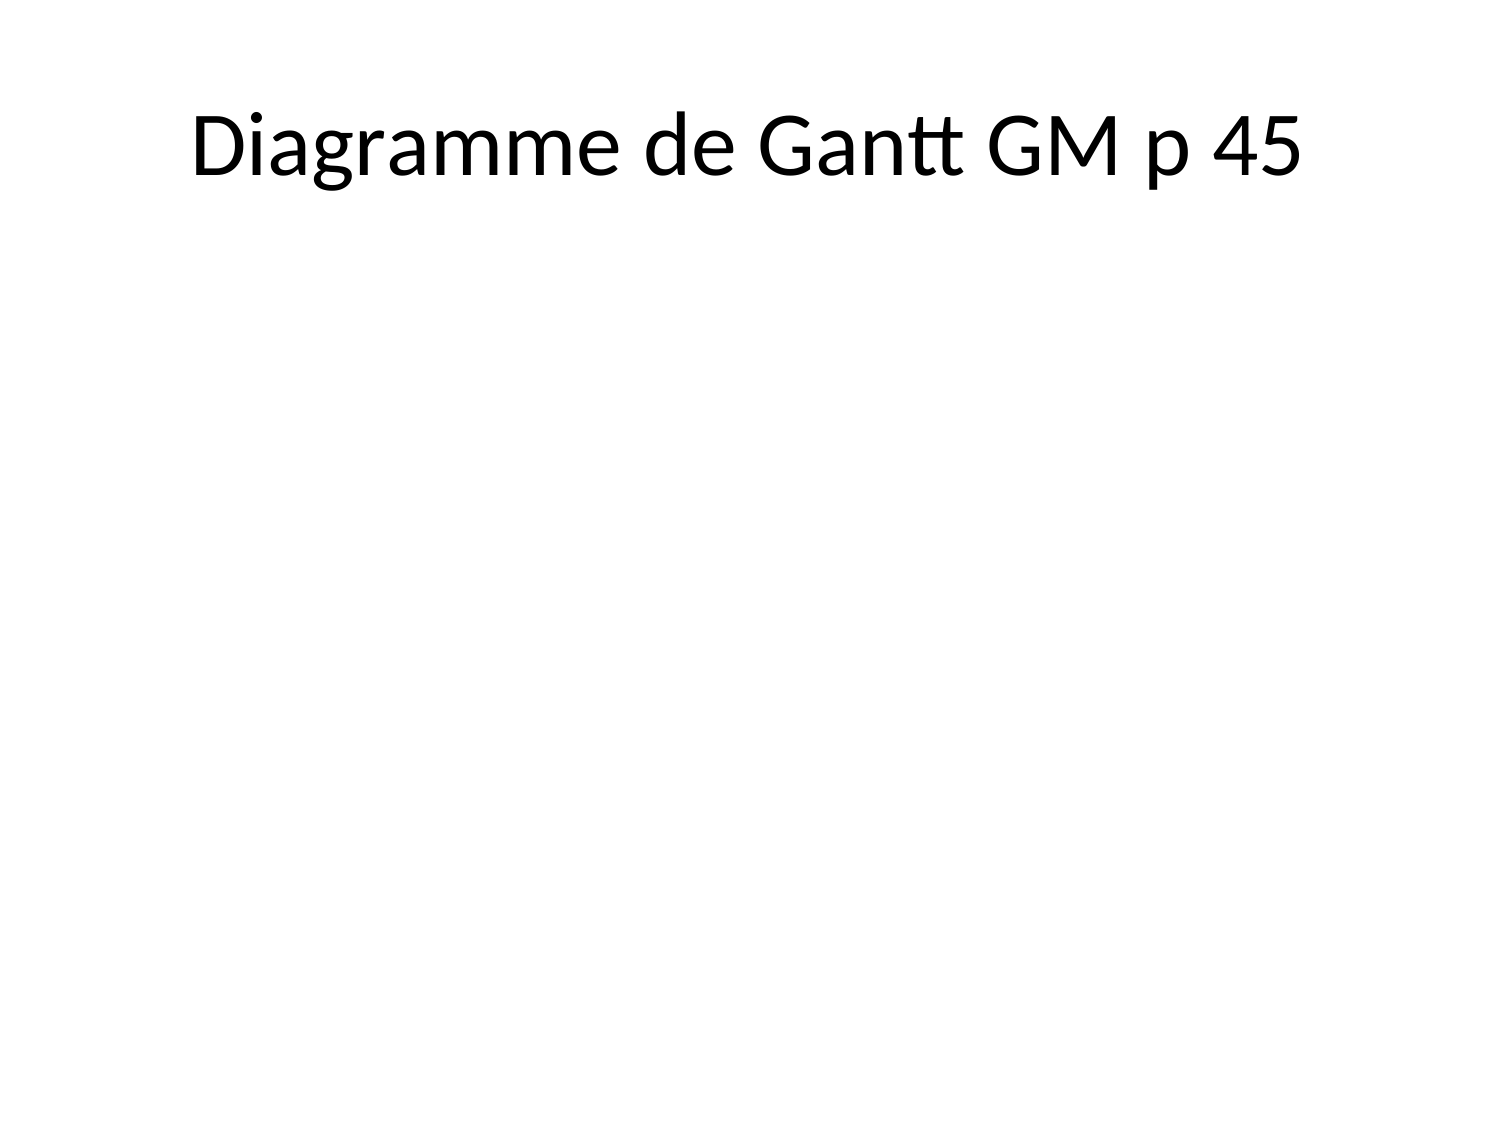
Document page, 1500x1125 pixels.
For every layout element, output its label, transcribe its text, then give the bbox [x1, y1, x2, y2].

title Diagramme de Gantt GM p 45 [75, 20, 1423, 257]
